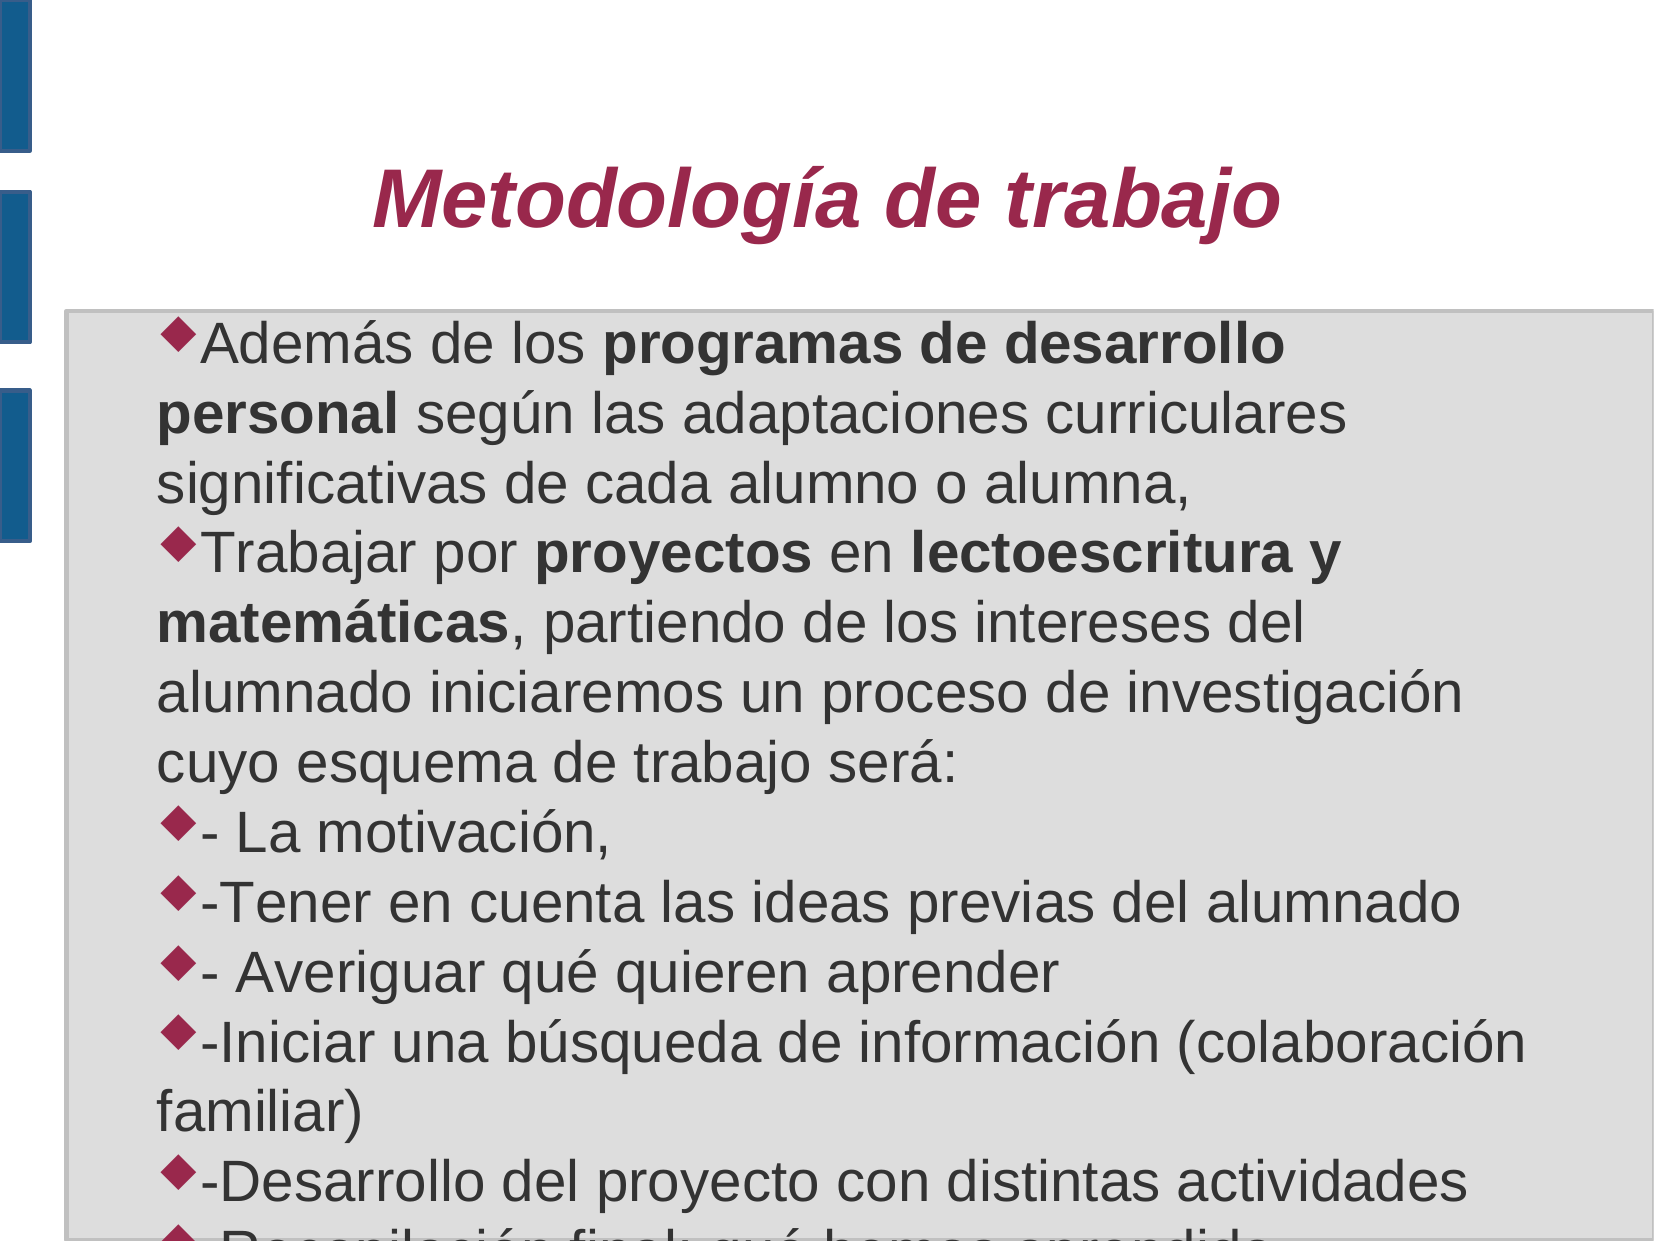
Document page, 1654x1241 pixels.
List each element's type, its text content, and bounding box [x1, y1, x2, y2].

list Además de los programas de desarrollo personal según las adaptaciones curriculares significativas de cada alumno o alumna, Trabajar por proyectos en lectoescritura y matemáticas, partiendo de los intereses del alumnado iniciaremos un proceso de investigación cuyo esquema de trabajo será: - La motivación, -Tener en cuenta las ideas previas del alumnado - Averiguar qué quieren aprender -Iniciar una búsqueda de información (colaboración familiar) -Desarrollo del proyecto con distintas actividades -Recopilación final: qué hemos aprendido [156, 305, 1538, 1241]
title Metodología de trabajo [121, 91, 1534, 299]
